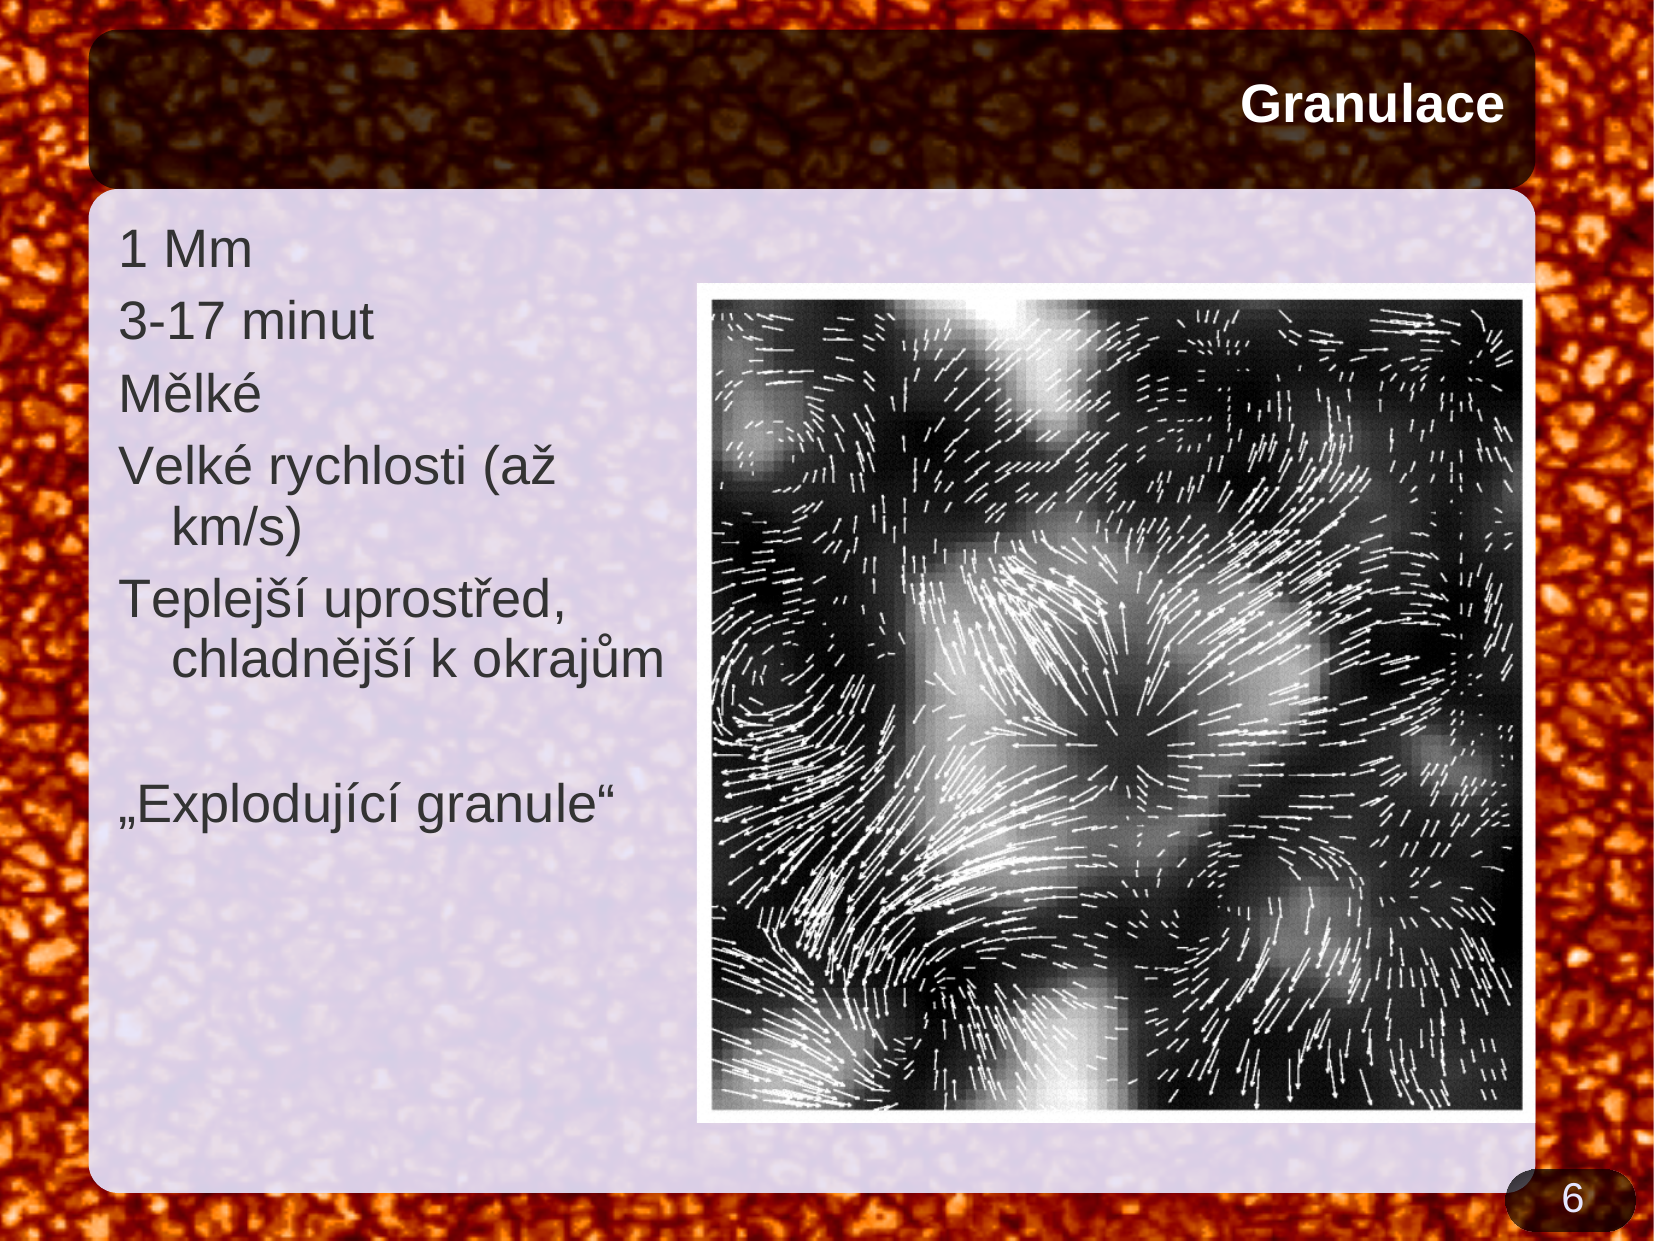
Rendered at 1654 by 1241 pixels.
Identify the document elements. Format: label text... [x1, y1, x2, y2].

picture [0, 0, 1654, 1241]
title Granulace [118, 59, 1506, 148]
list 1 Mm 3-17 minut Mělké Velké rychlosti (až km/s) Teplejší uprostřed, chladnější k okrajům „Explodující granule“ [118, 218, 680, 1164]
